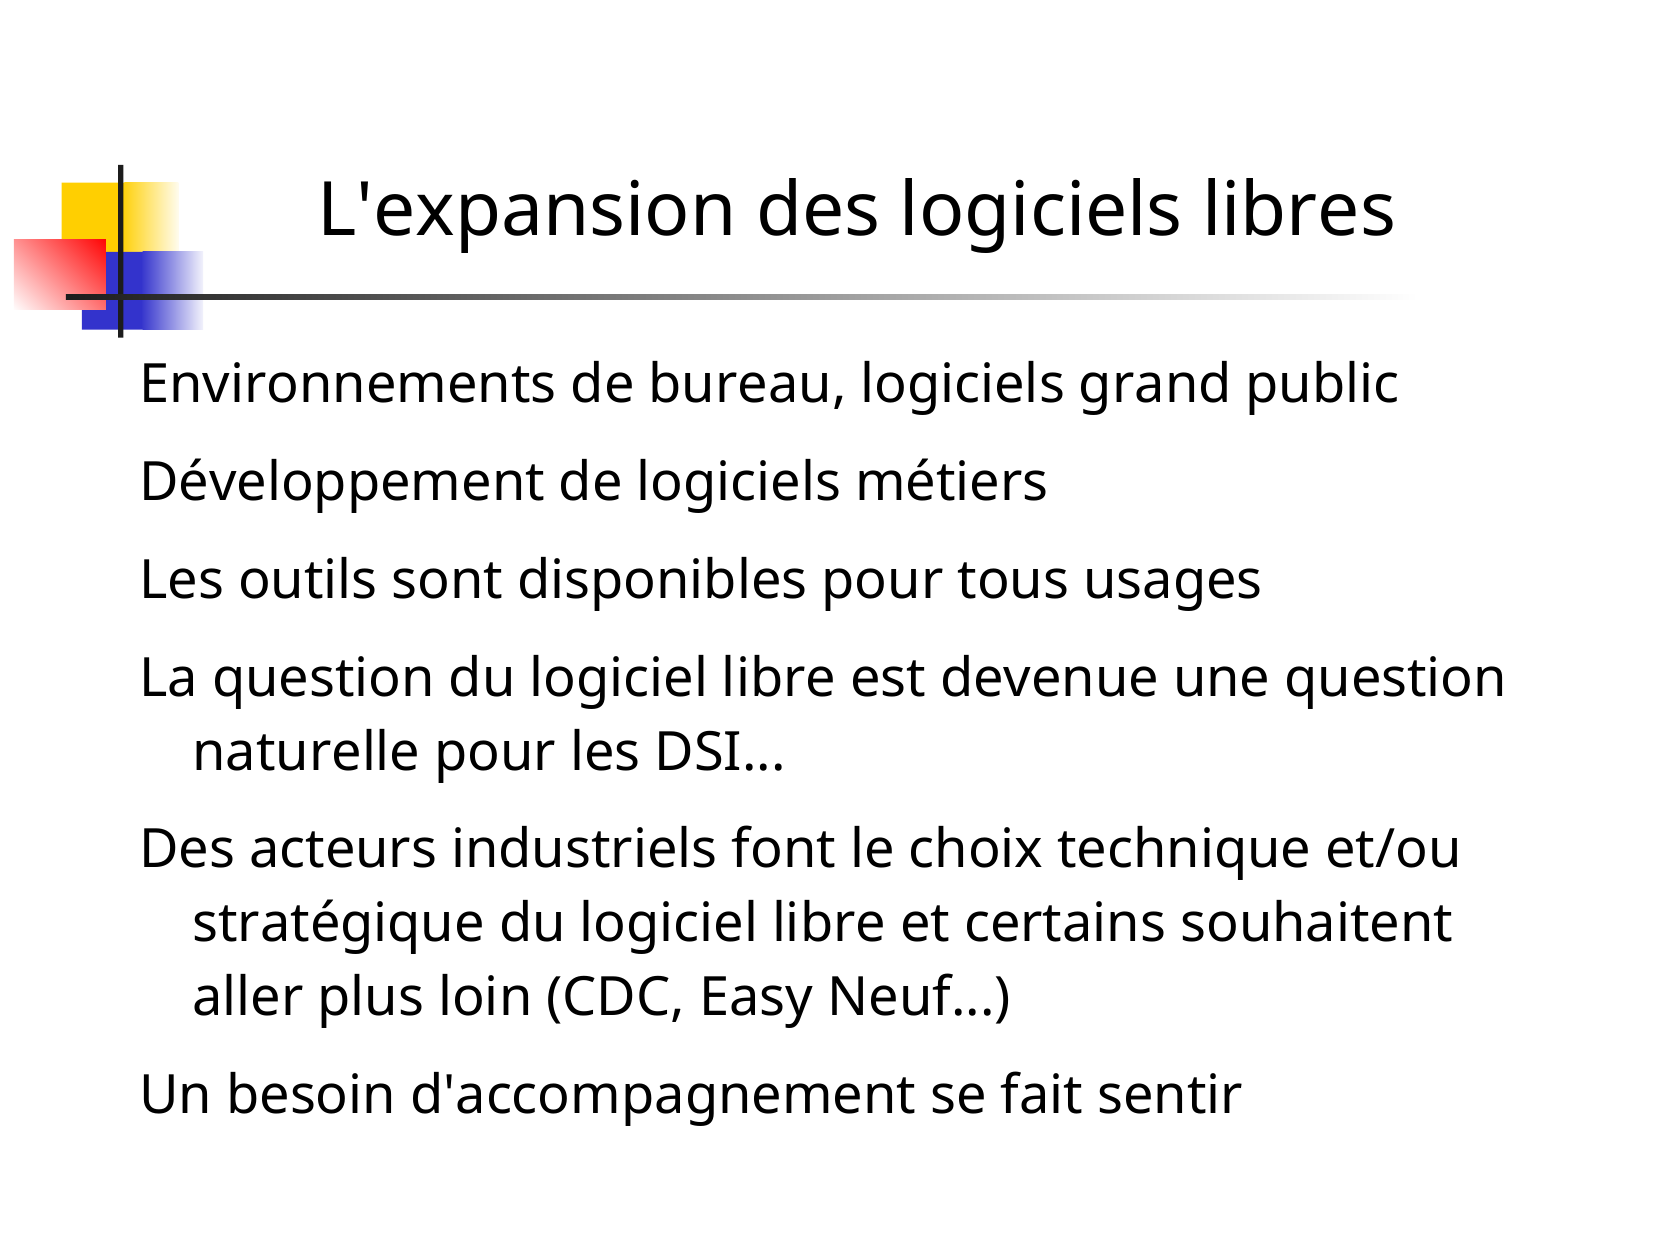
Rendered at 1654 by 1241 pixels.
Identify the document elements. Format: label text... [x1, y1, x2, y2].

title L'expansion des logiciels libres [121, 110, 1534, 303]
list Environnements de bureau, logiciels grand public Développement de logiciels métiers Les outils sont disponibles pour tous usages La question du logiciel libre est devenue une question naturelle pour les DSI... Des acteurs industriels font le choix technique et/ou stratégique du logiciel libre et certains souhaitent aller plus loin (CDC, Easy Neuf...) Un besoin d'accompagnement se fait sentir [121, 344, 1534, 1125]
